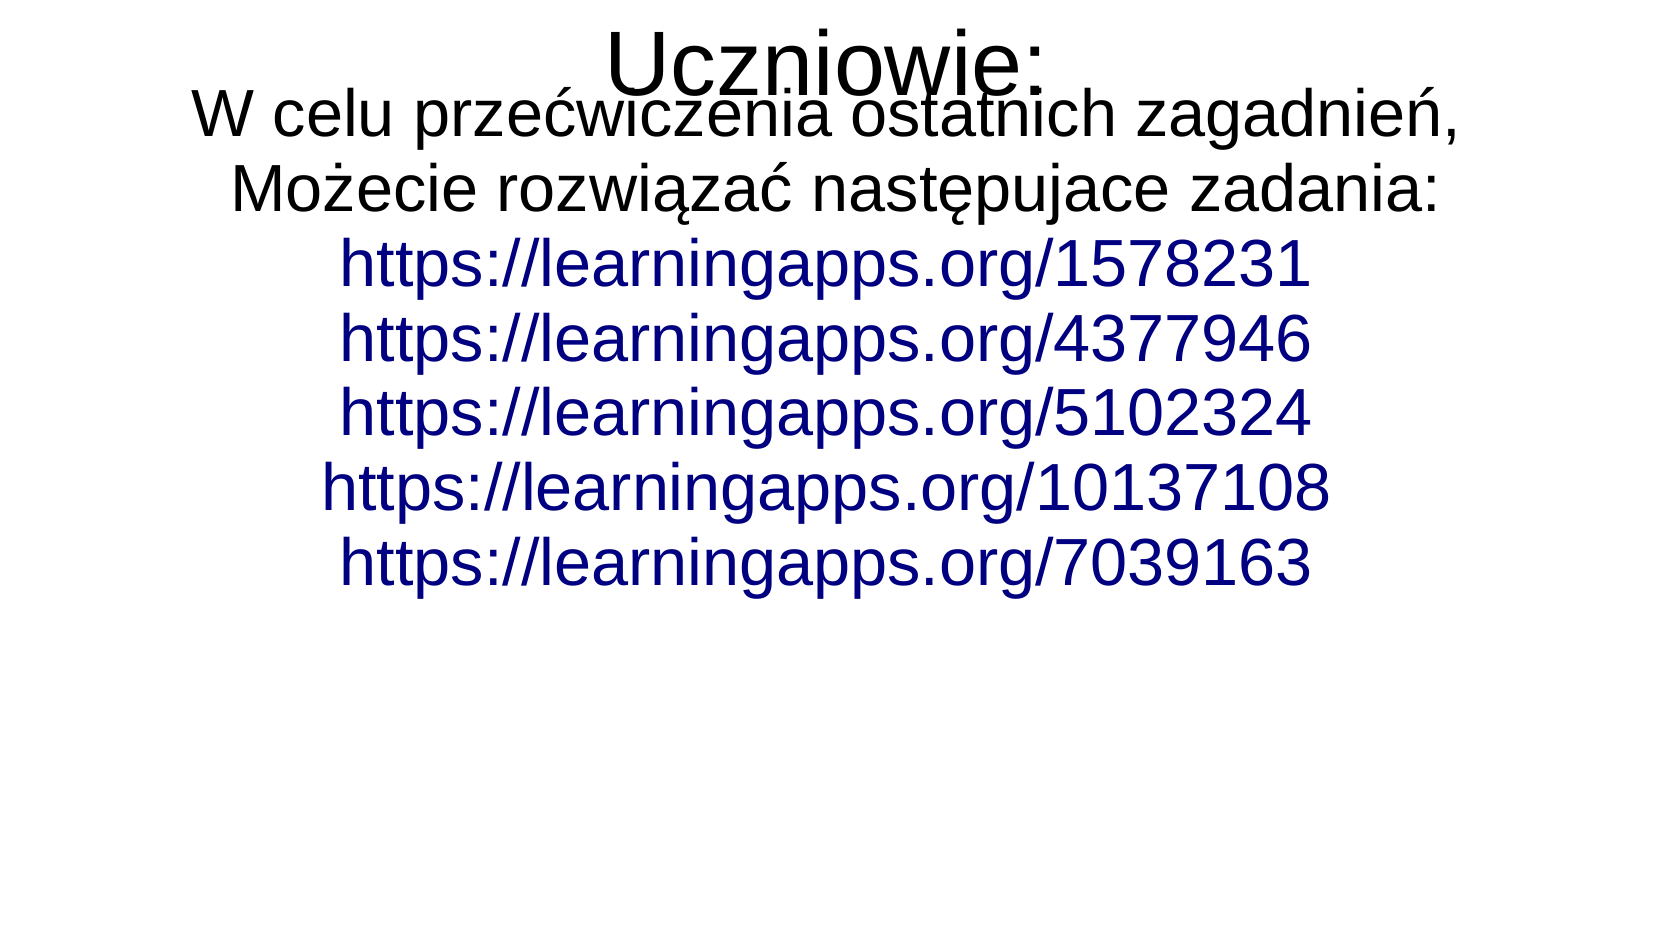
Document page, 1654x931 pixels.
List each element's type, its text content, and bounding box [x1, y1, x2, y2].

title Uczniowie: [82, 12, 1571, 76]
subtitle W celu przećwiczenia ostatnich zagadnień, Możecie rozwiązać następujace zadania: https://learningapps.org/1578231 https://learningapps.org/4377946 https://learningapps.org/5102324 https://learningapps.org/10137108 https://learningapps.org/7039163 [82, 76, 1571, 899]
